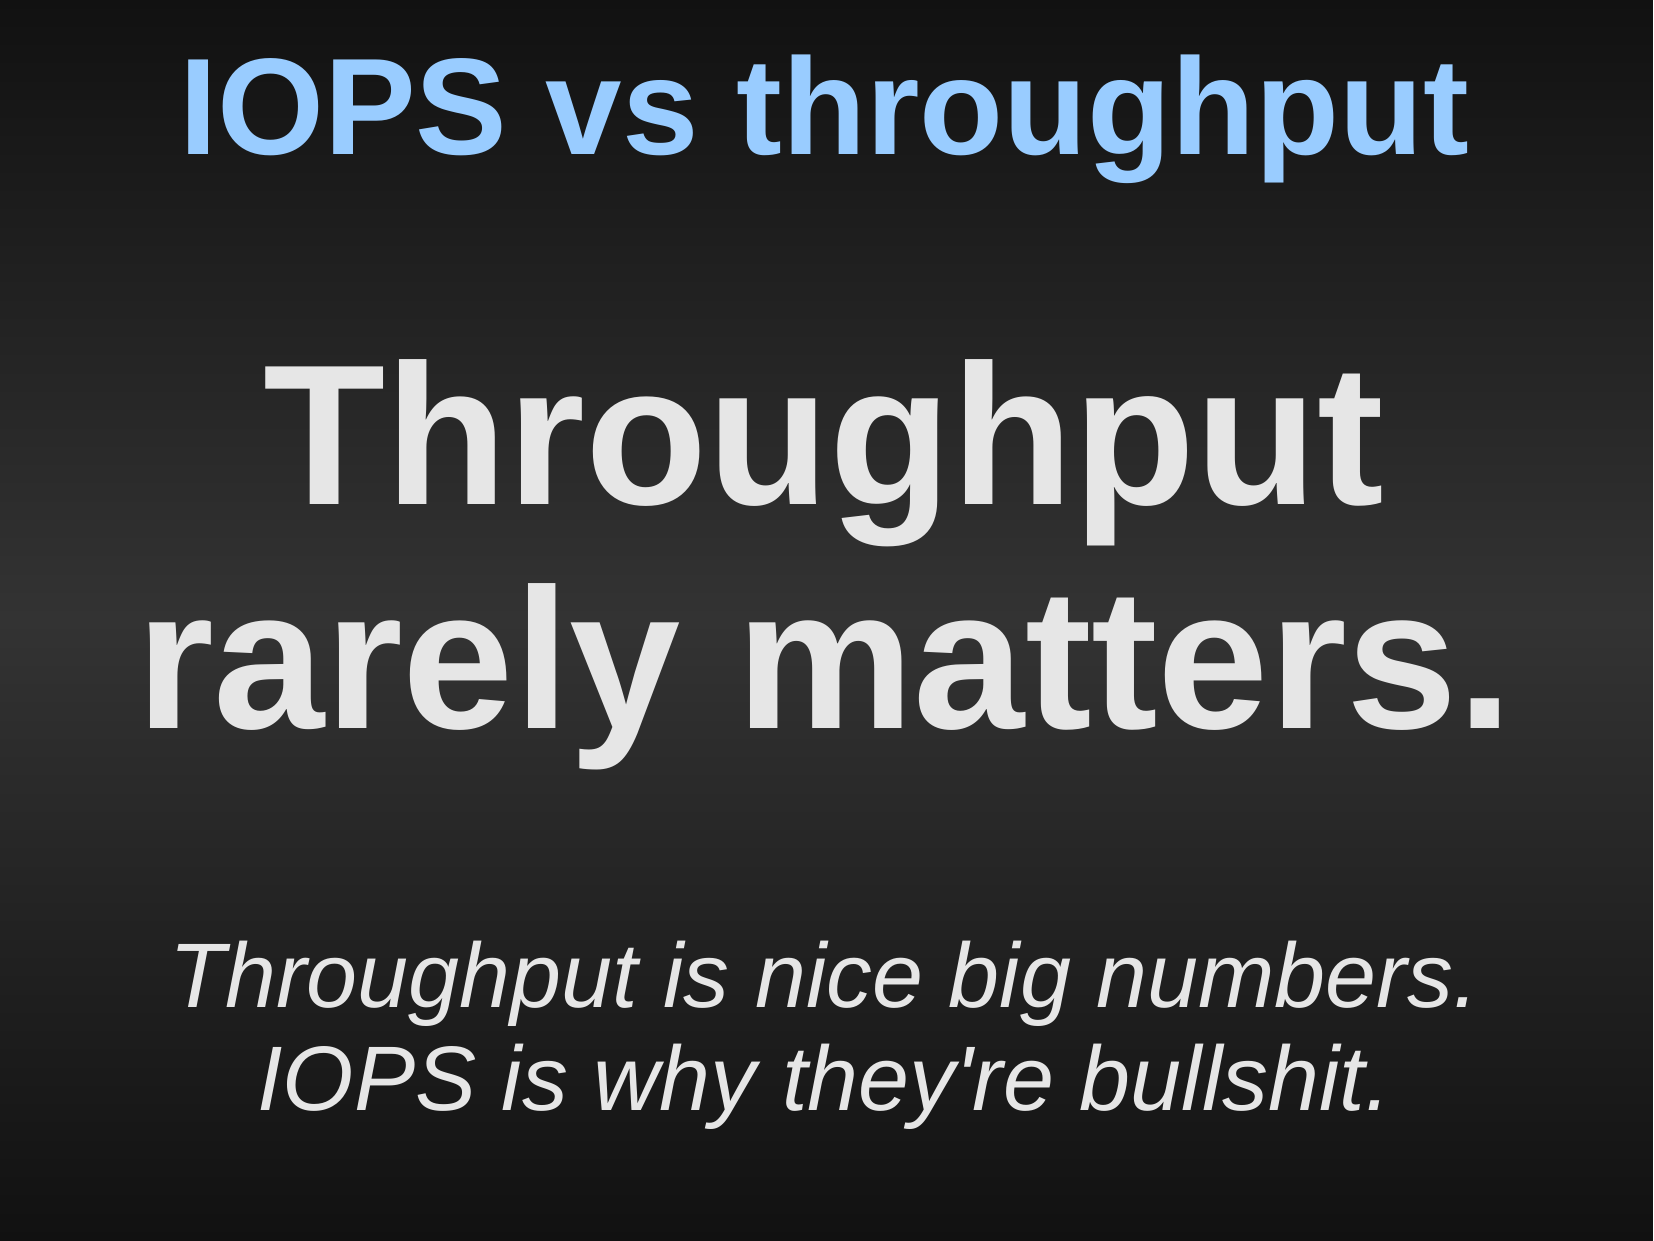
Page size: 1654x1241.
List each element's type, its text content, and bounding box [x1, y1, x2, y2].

title Throughput rarely matters. Throughput is nice big numbers. IOPS is why they're bullshit. [0, 212, 1651, 1241]
title IOPS vs throughput [0, 2, 1651, 211]
